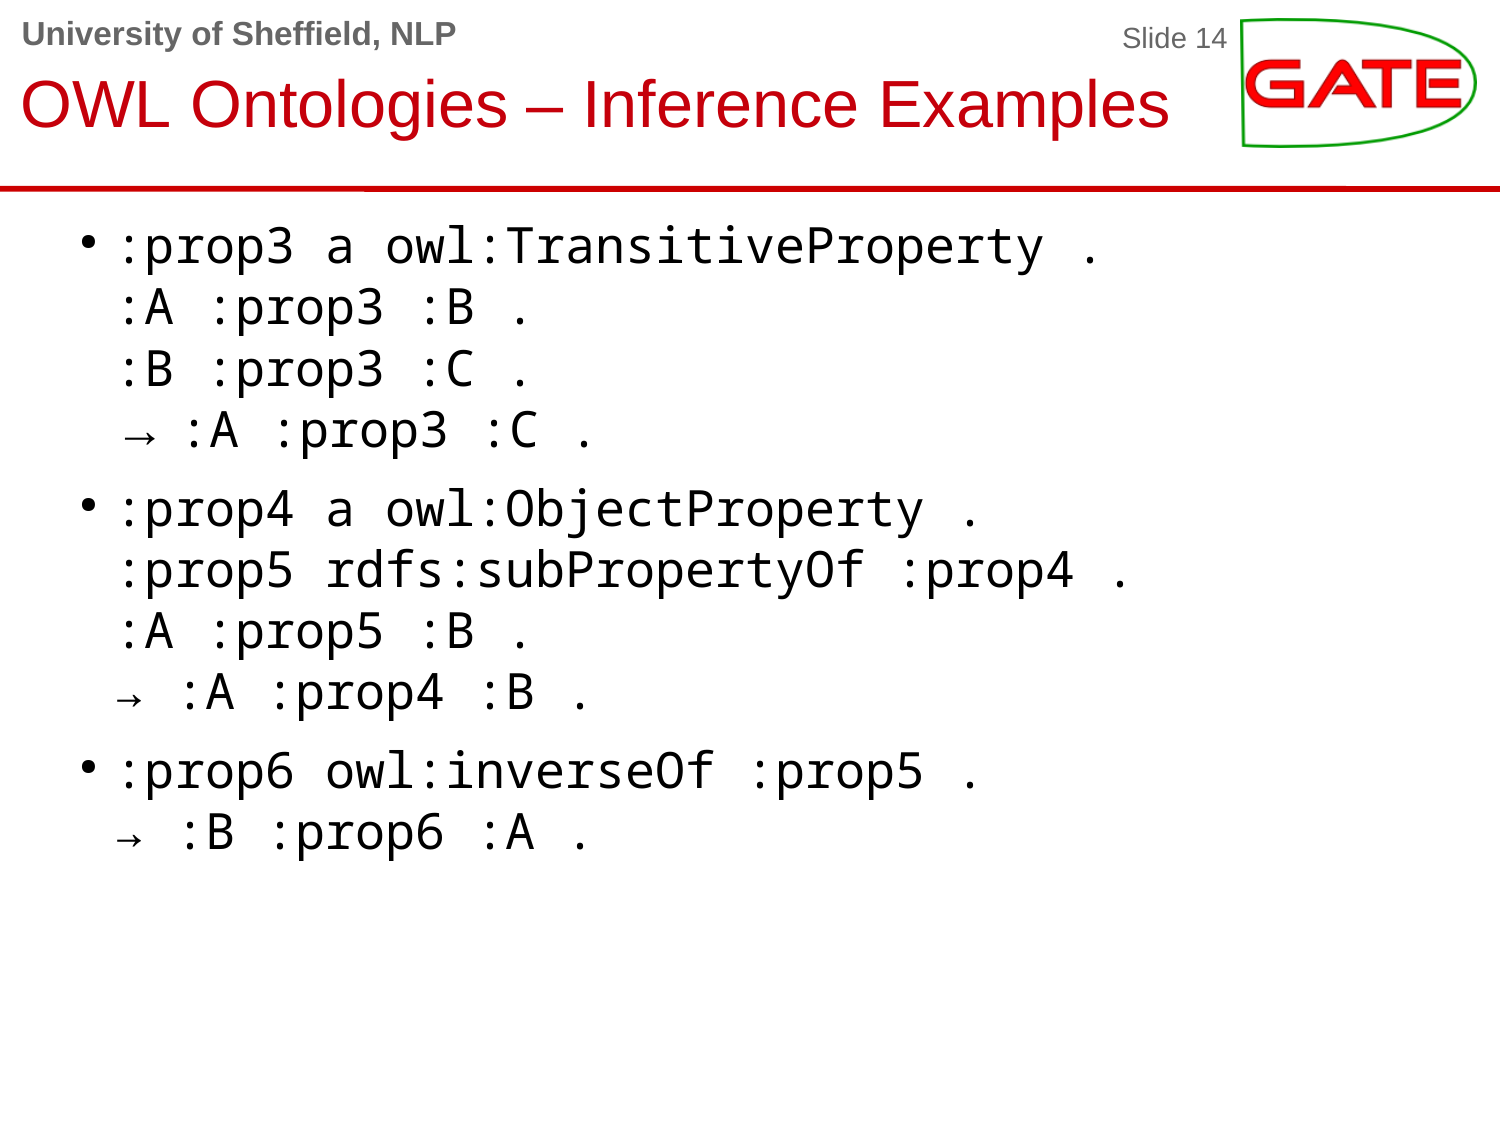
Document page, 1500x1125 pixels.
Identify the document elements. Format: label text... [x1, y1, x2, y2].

picture [1240, 18, 1477, 148]
title OWL Ontologies – Inference Examples [20, 44, 1240, 166]
list :prop3 a owl:TransitiveProperty . :A :prop3 :B . :B :prop3 :C . → :A :prop3 :C . :prop4 a owl:ObjectProperty . :prop5 rdfs:subPropertyOf :prop4 . :A :prop5 :B . → :A :prop4 :B . :prop6 owl:inverseOf :prop5 . → :B :prop6 :A . [23, 212, 1477, 1063]
